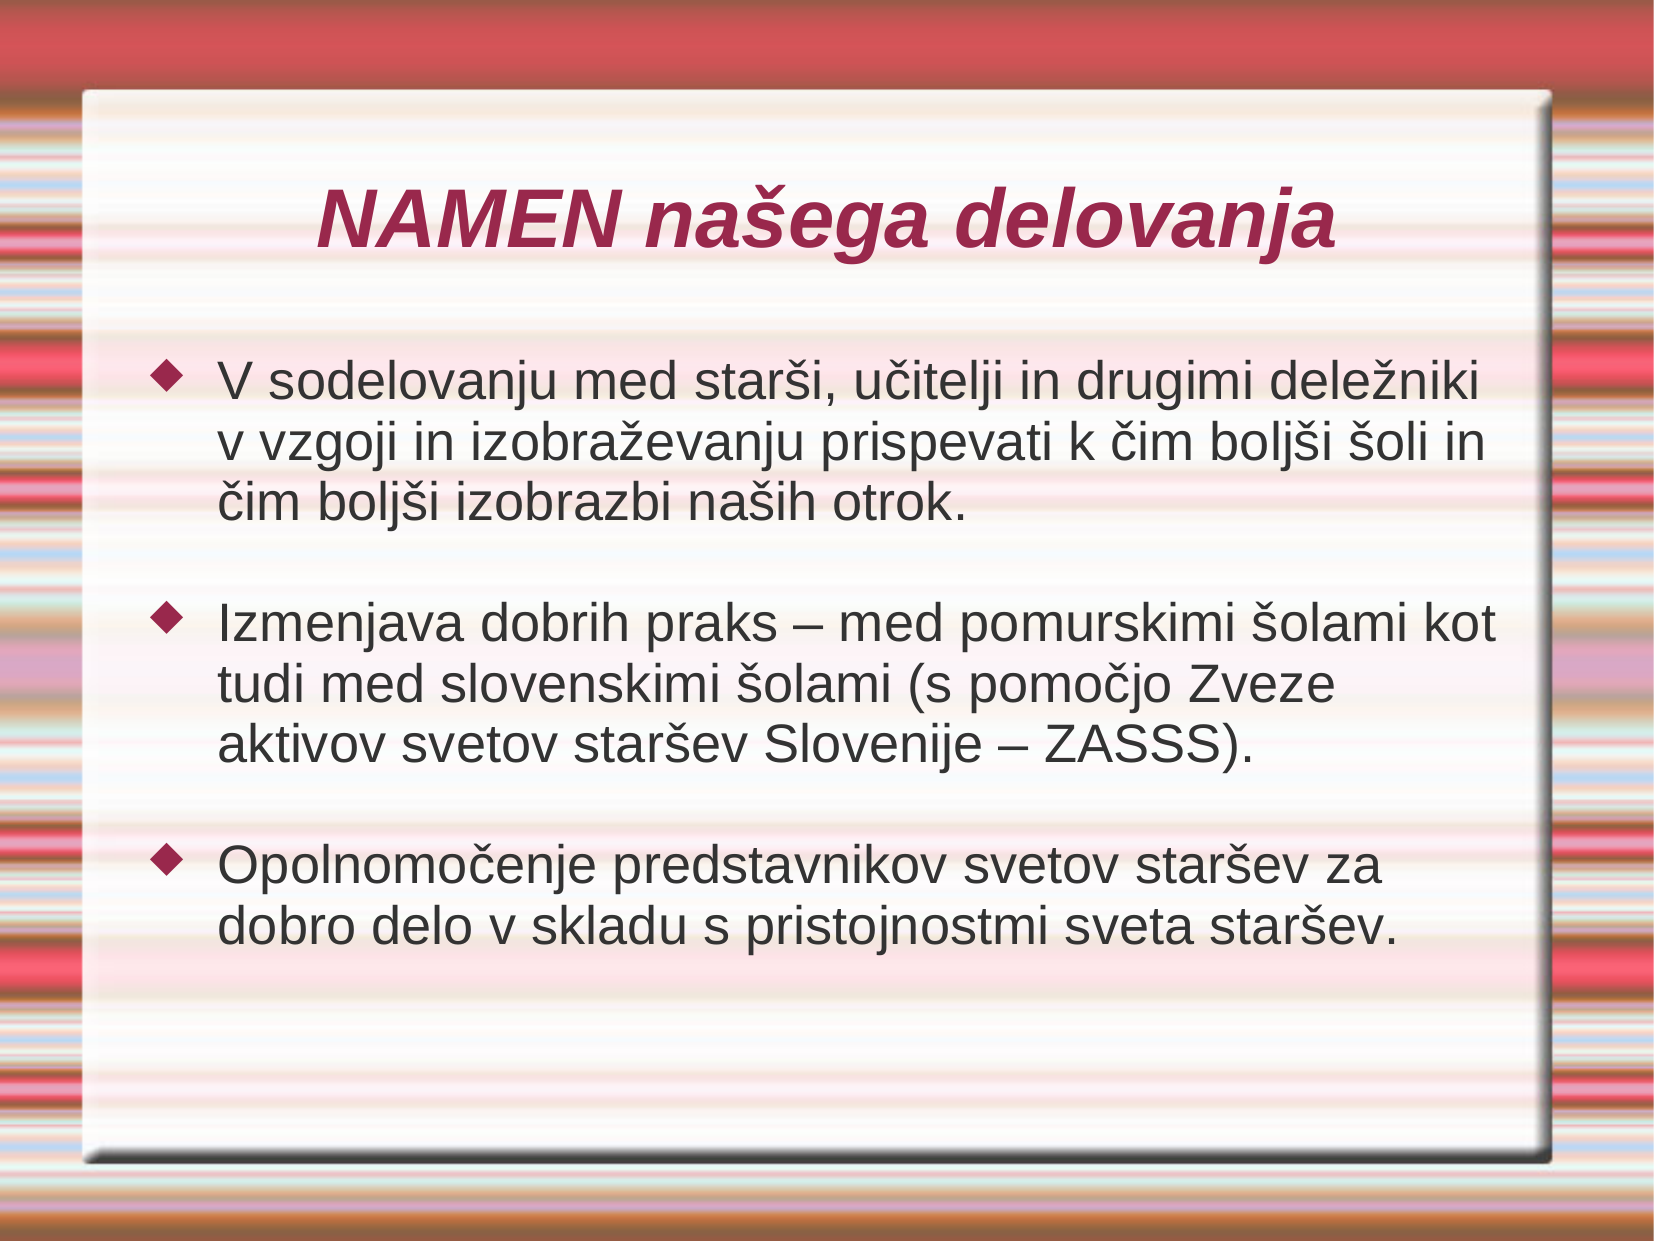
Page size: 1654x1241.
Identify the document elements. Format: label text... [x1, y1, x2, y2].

list V sodelovanju med starši, učitelji in drugimi deležniki v vzgoji in izobraževanju prispevati k čim boljši šoli in čim boljši izobrazbi naših otrok. Izmenjava dobrih praks – med pomurskimi šolami kot tudi med slovenskimi šolami (s pomočjo Zveze aktivov svetov staršev Slovenije – ZASSS). Opolnomočenje predstavnikov svetov staršev za dobro delo v skladu s pristojnostmi sveta staršev. [134, 350, 1516, 1017]
title NAMEN našega delovanja [121, 171, 1534, 265]
picture [0, 0, 1654, 1241]
